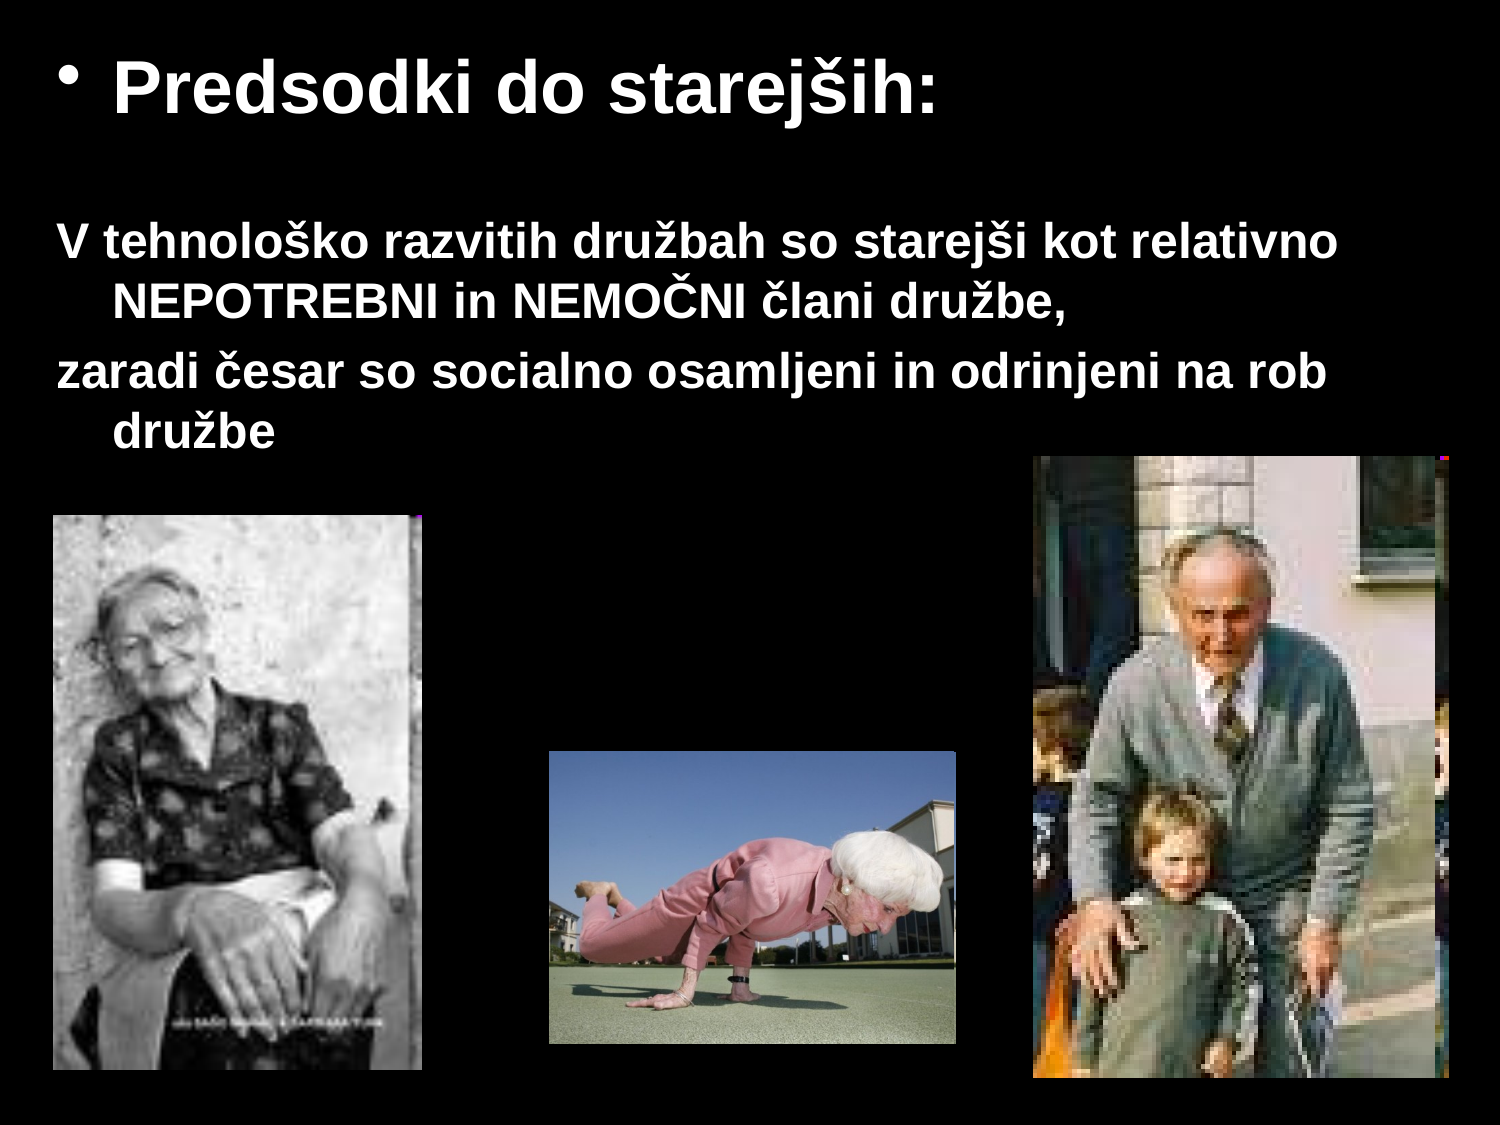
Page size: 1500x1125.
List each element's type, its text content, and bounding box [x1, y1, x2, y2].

picture [549, 751, 956, 1044]
list Predsodki do starejših: V tehnološko razvitih družbah so starejši kot relativno NEPOTREBNI in NEMOČNI člani družbe, zaradi česar so socialno osamljeni in odrinjeni na rob družbe [41, 31, 1392, 774]
picture [1033, 456, 1449, 1079]
picture [53, 515, 422, 1070]
